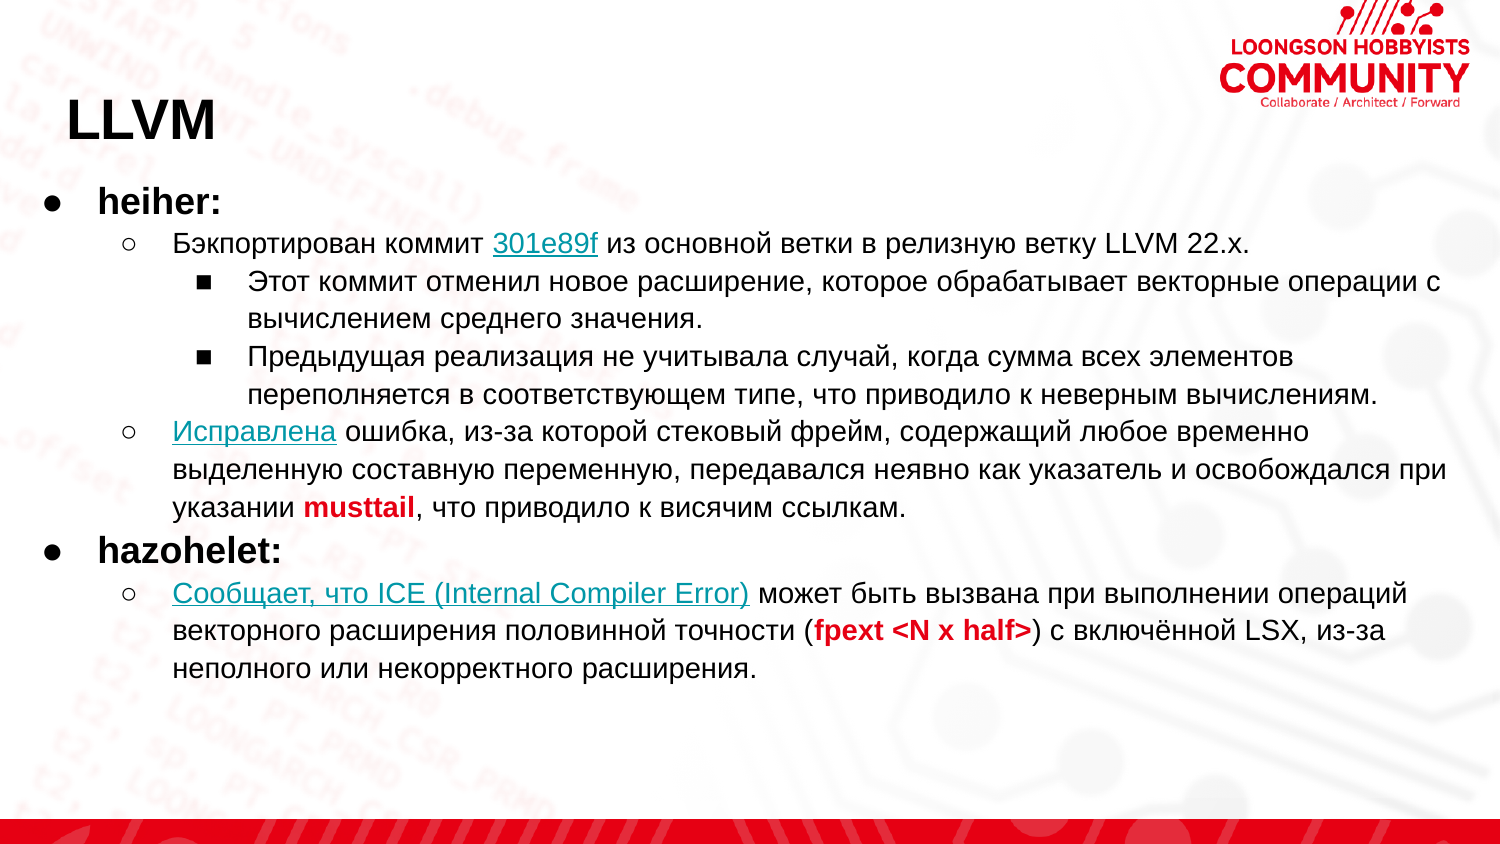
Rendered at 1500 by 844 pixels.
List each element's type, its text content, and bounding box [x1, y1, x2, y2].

list heiher: Бэкпортирован коммит 301e89f из основной ветки в релизную ветку LLVM 22.x. Этот коммит отменил новое расширение, которое обрабатывает векторные операции с вычислением среднего значения. Предыдущая реализация не учитывала случай, когда сумма всех элементов переполняется в соответствующем типе, что приводило к неверным вычислениям. Исправлена ошибка, из-за которой стековый фрейм, содержащий любое временно выделенную составную переменную, передавался неявно как указатель и освобождался при указании musttail, что приводило к висячим ссылкам. hazohelet: Сообщает, что ICE (Internal Compiler Error) может быть вызвана при выполнении операций векторного расширения половинной точности (fpext <N x half>) с включённой LSX, из-за неполного или некорректного расширения. [7, 158, 1493, 799]
title LLVM [51, 72, 1449, 158]
picture [0, 0, 1500, 844]
